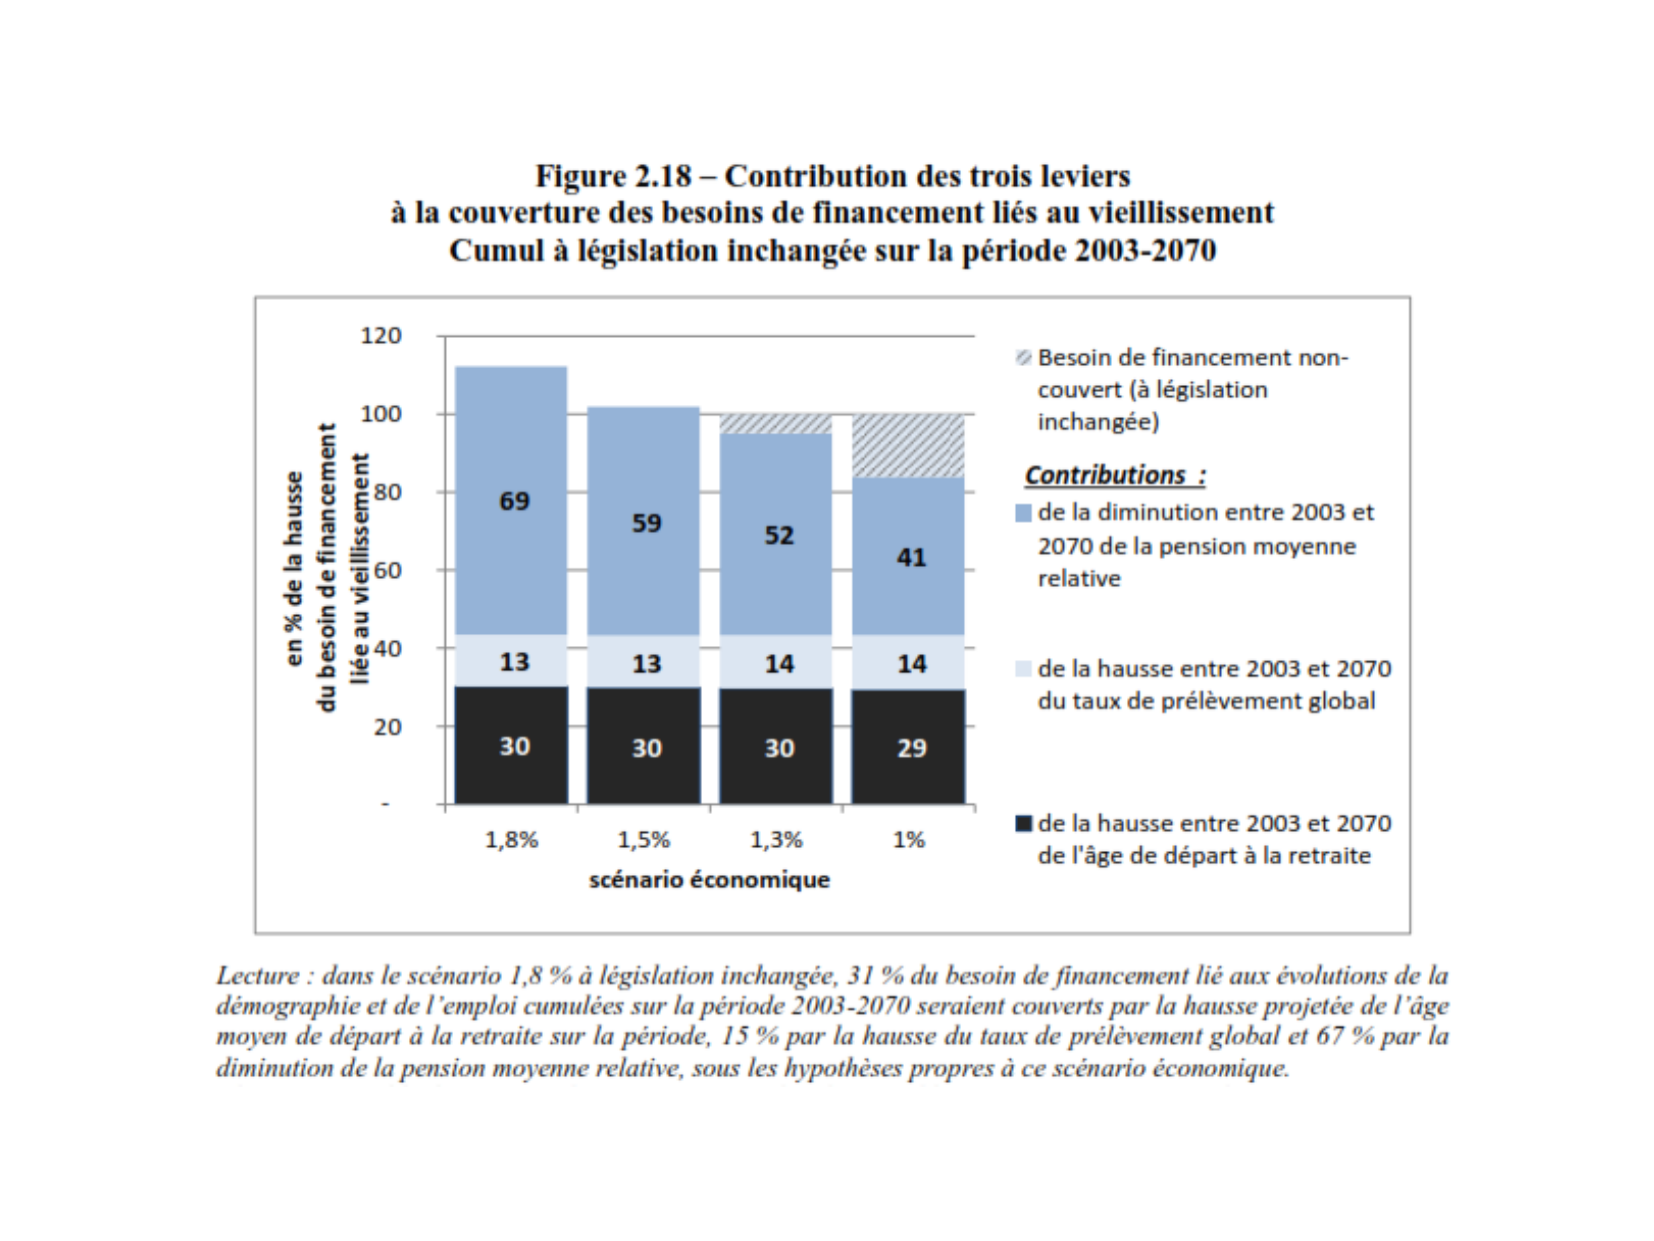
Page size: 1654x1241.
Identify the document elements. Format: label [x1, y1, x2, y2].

picture [200, 141, 1477, 1087]
